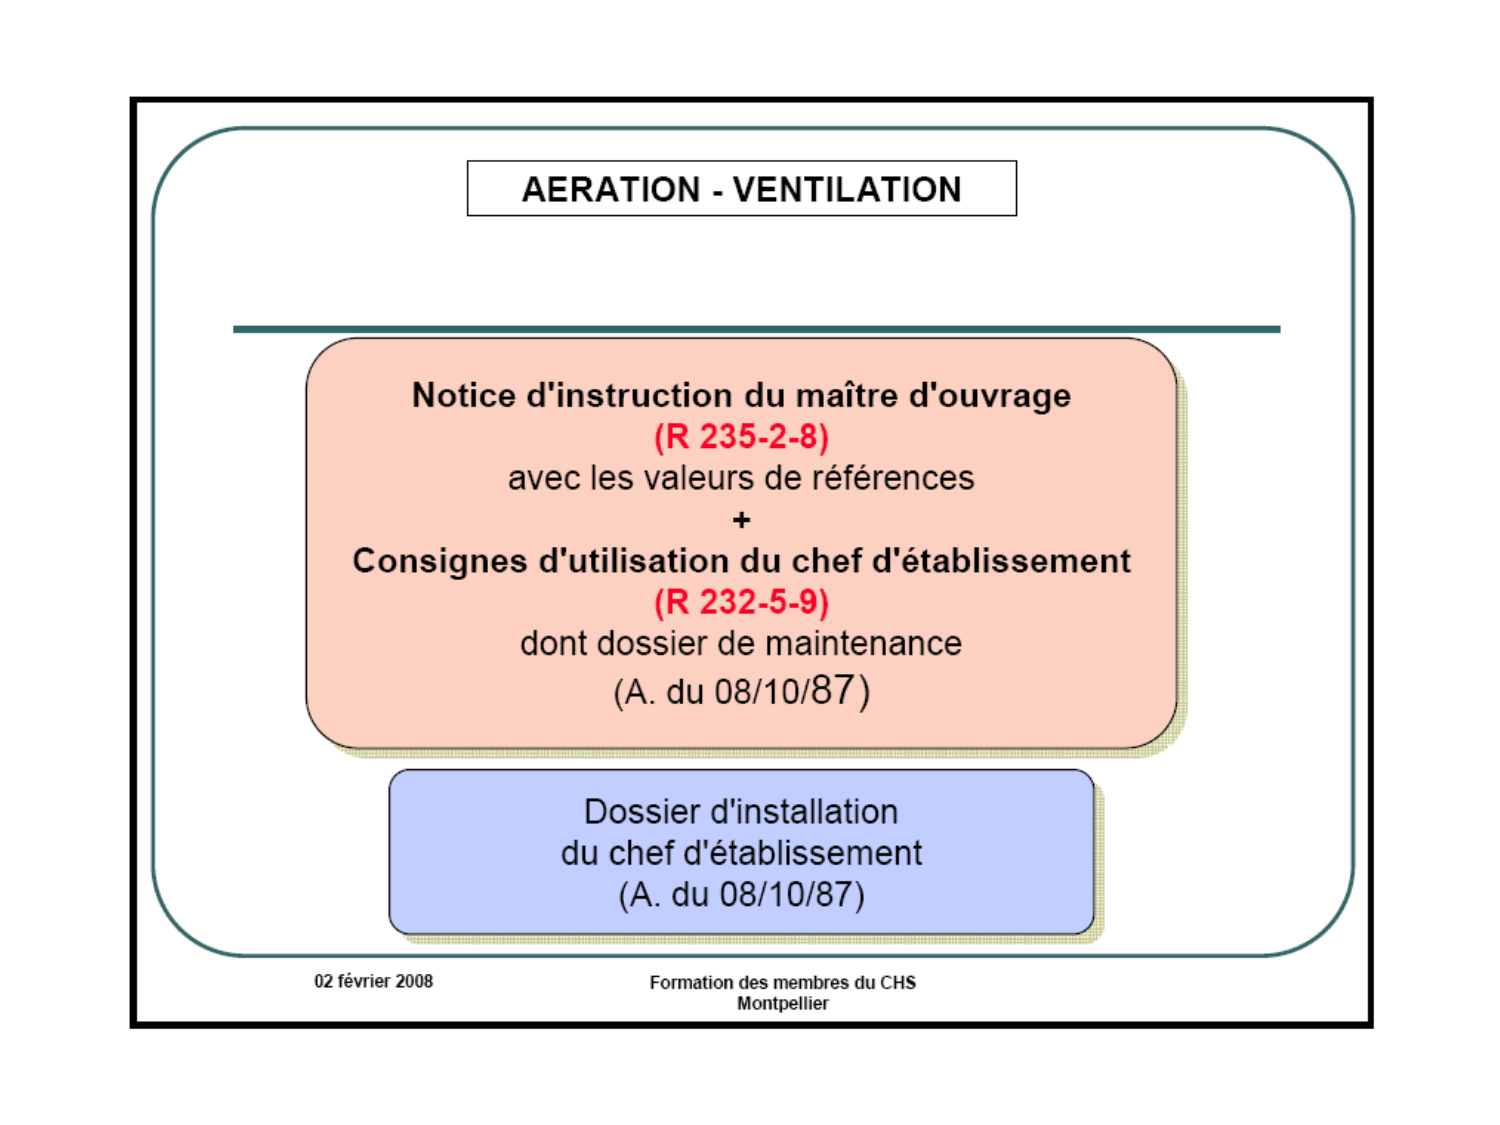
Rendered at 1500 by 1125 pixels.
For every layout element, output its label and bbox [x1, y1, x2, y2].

picture [121, 91, 1379, 1034]
